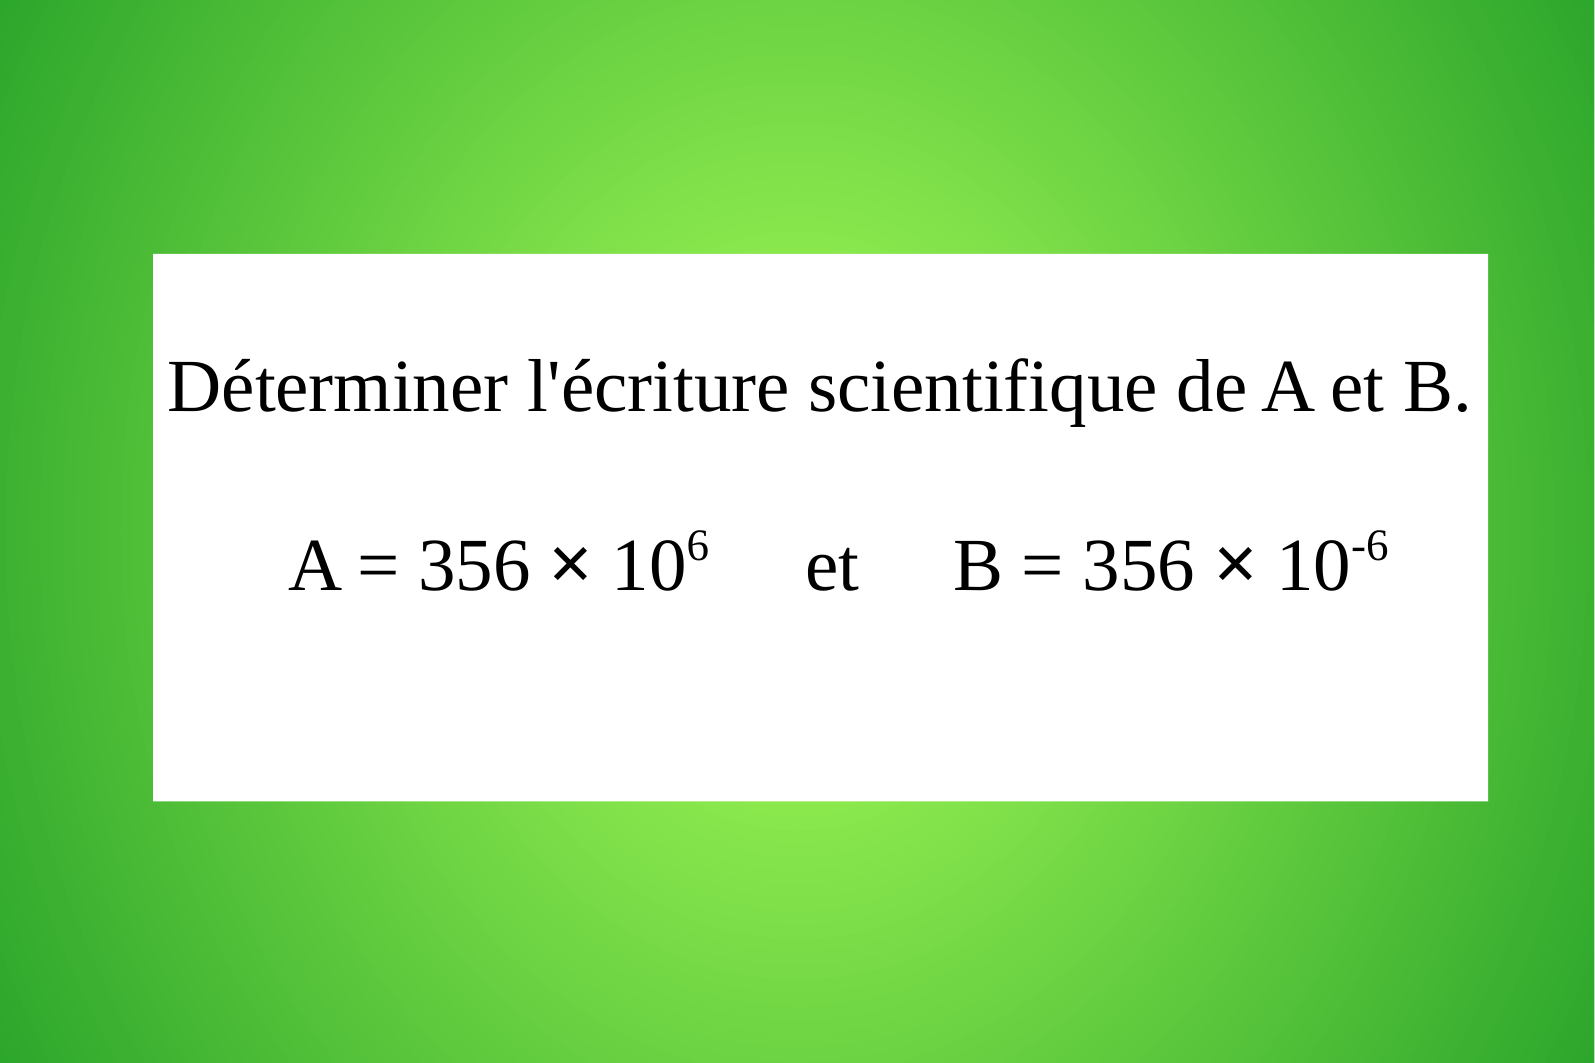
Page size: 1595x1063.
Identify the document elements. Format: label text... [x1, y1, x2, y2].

picture [0, 0, 1595, 1063]
text_box Déterminer l'écriture scientifique de A et B. A = 356 × 106 et B = 356 × 10-6 [153, 253, 1489, 802]
